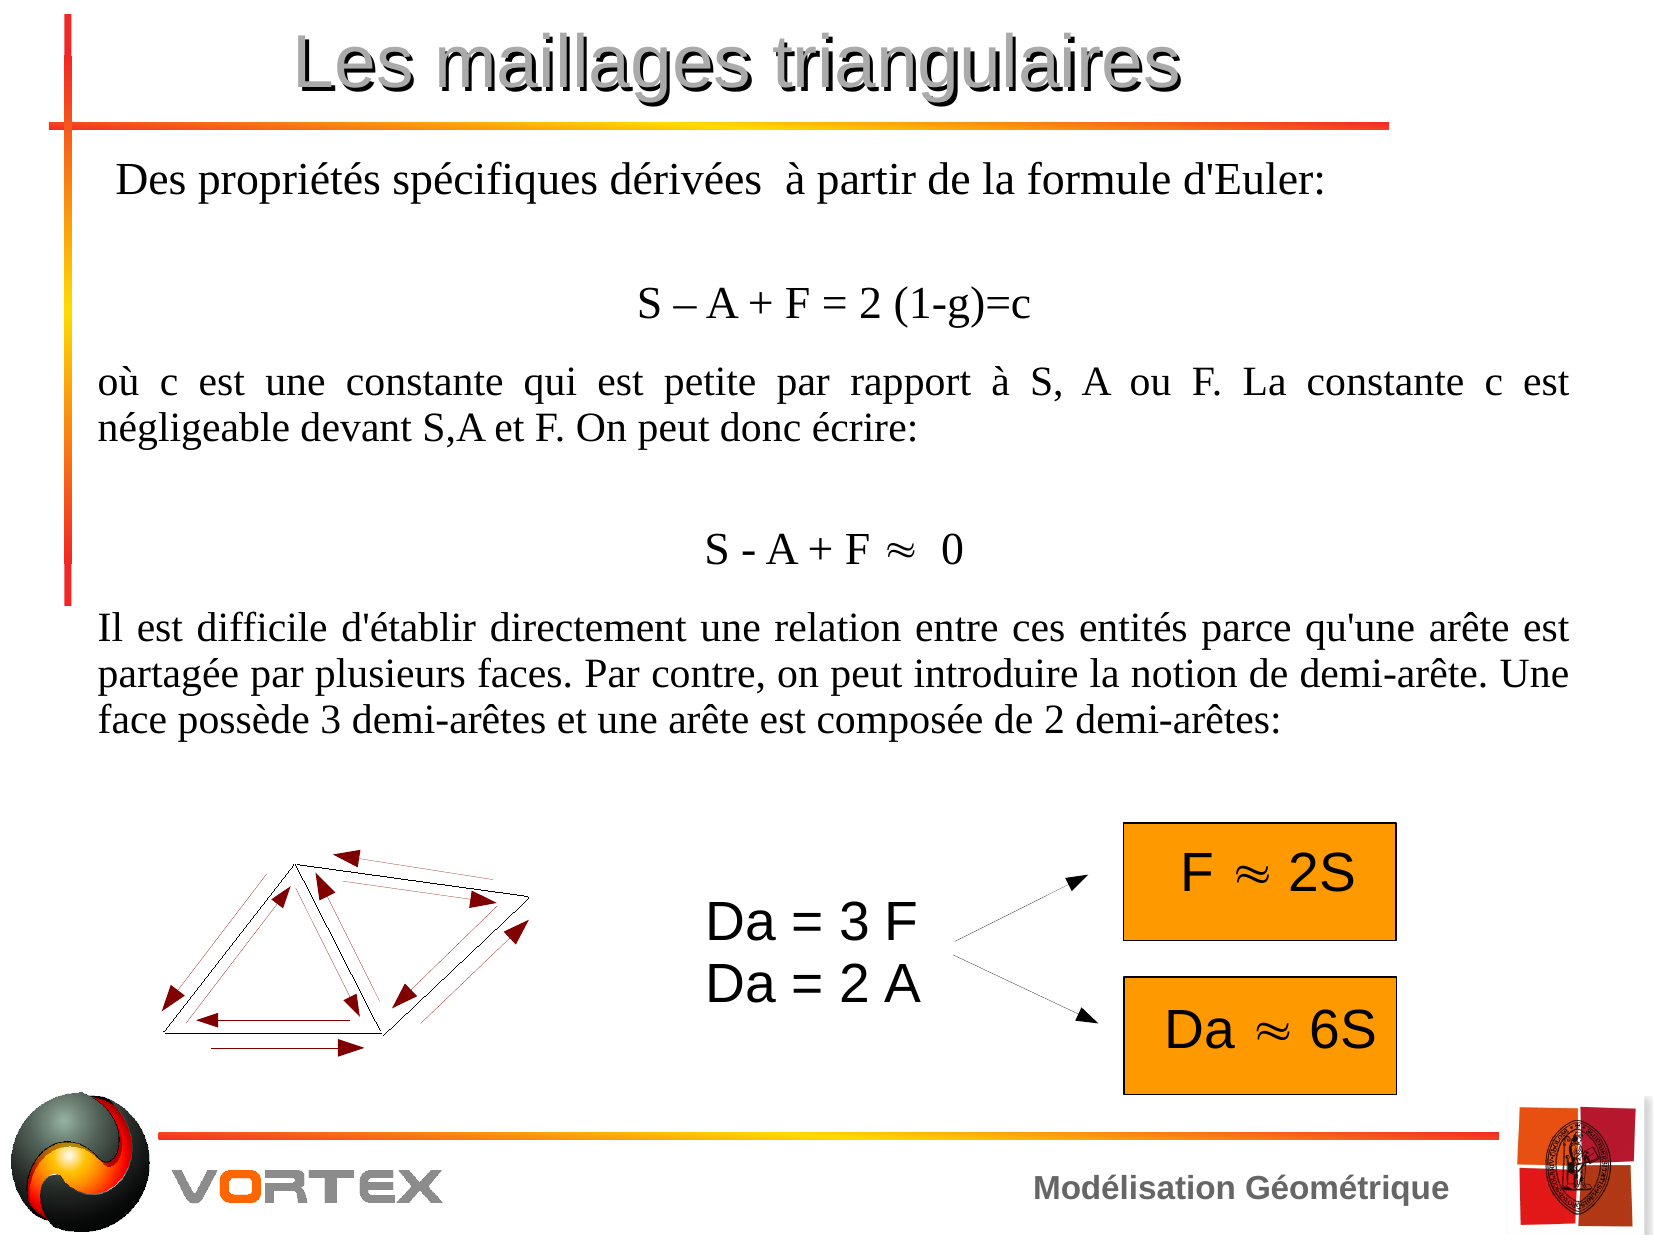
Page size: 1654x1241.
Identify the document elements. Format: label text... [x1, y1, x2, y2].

text_box [1123, 822, 1397, 941]
list Des propriétés spécifiques dérivées à partir de la formule d'Euler: S – A + F = 2 (1-g)=c où c est une constante qui est petite par rapport à S, A ou F. La constante c est négligeable devant S,A et F. On peut donc écrire: S - A + F  0 Il est difficile d'établir directement une relation entre ces entités parce qu'une arête est partagée par plusieurs faces. Par contre, on peut introduire la notion de demi-arête. Une face possède 3 demi-arêtes et une arête est composée de 2 demi-arêtes: [97, 153, 1571, 1109]
picture [11, 1092, 443, 1232]
text_box Da  6S [1149, 991, 1392, 1080]
text_box Da = 3 F Da = 2 A [691, 883, 940, 1032]
picture [1505, 1096, 1653, 1235]
text_box F  2S [1165, 833, 1372, 923]
text_box [1123, 976, 1397, 1095]
title Les maillages triangulaires [82, 4, 1392, 120]
